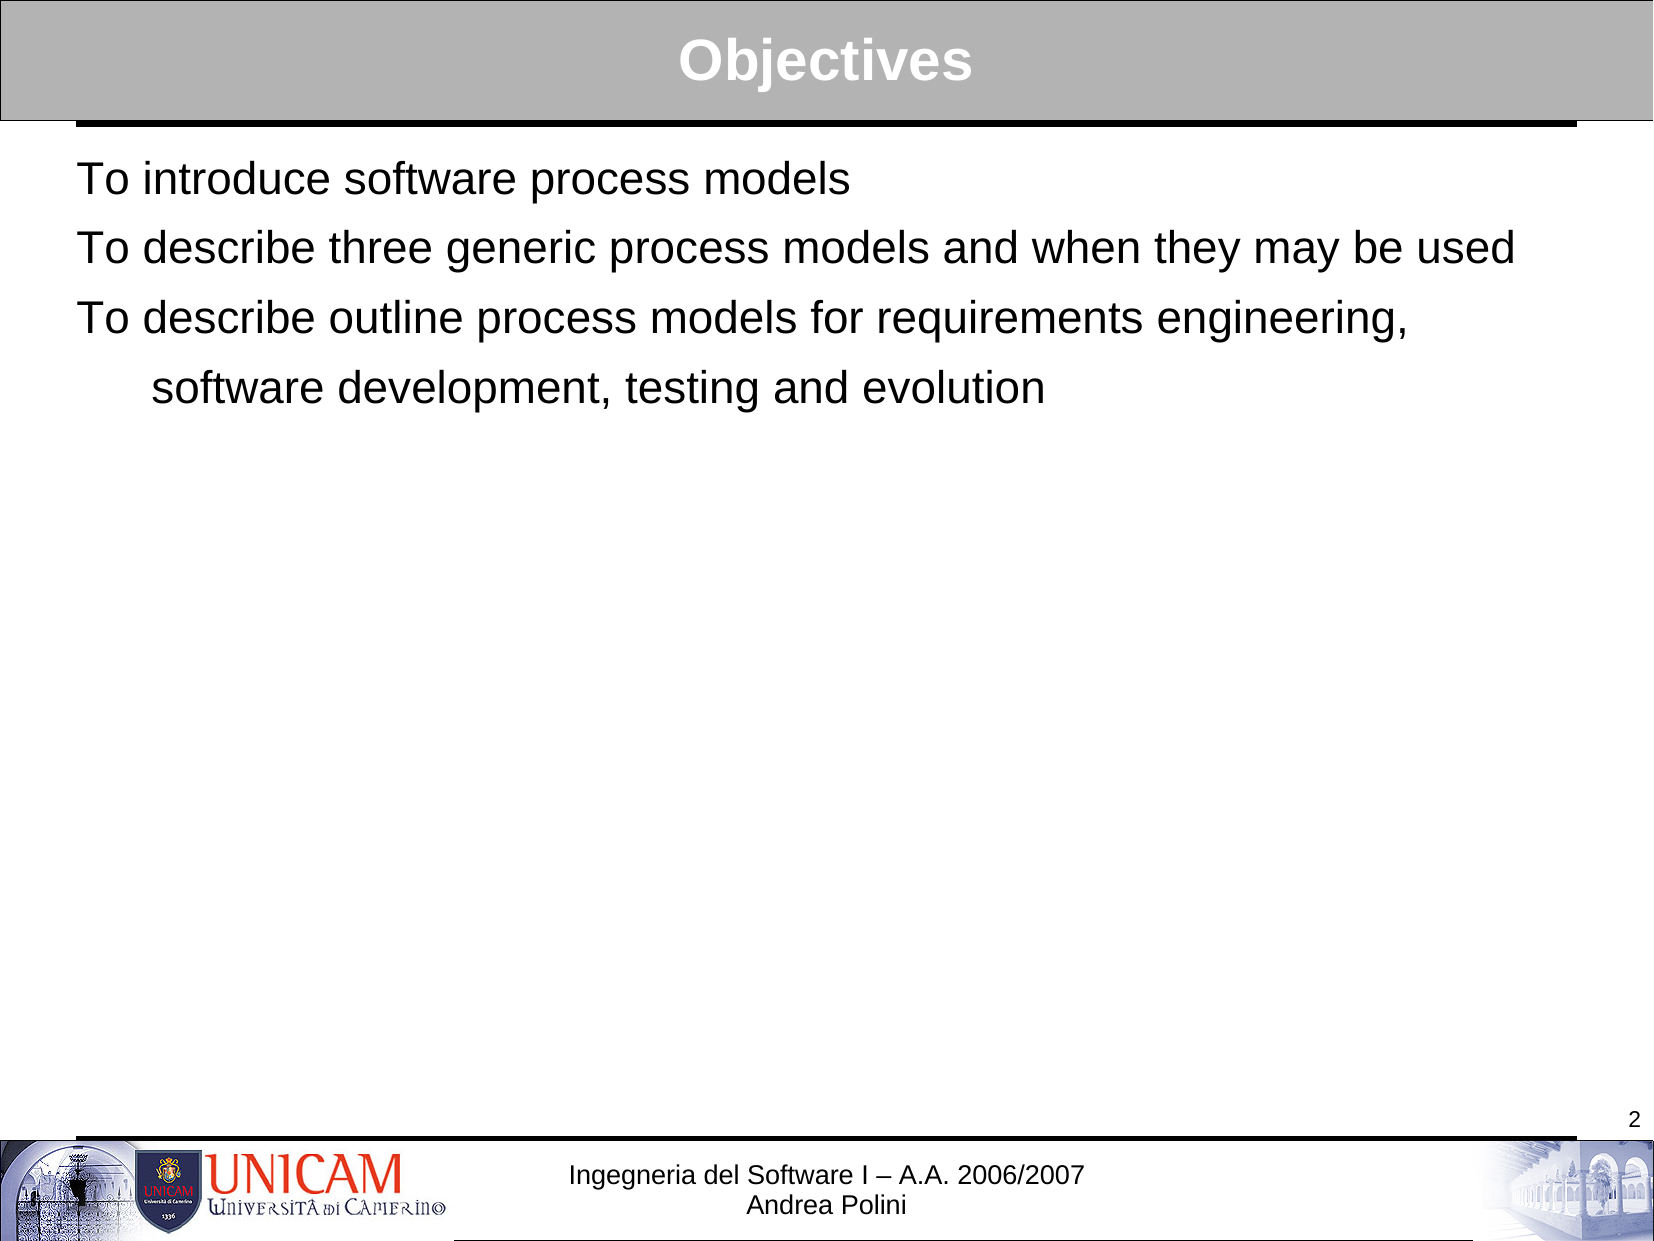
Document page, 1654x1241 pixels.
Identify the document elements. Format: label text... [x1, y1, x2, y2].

picture [1473, 1141, 1654, 1241]
list To introduce software process models To describe three generic process models and when they may be used To describe outline process models for requirements engineering, software development, testing and evolution [76, 152, 1577, 671]
title Objectives [0, 0, 1653, 121]
picture [0, 1141, 454, 1241]
